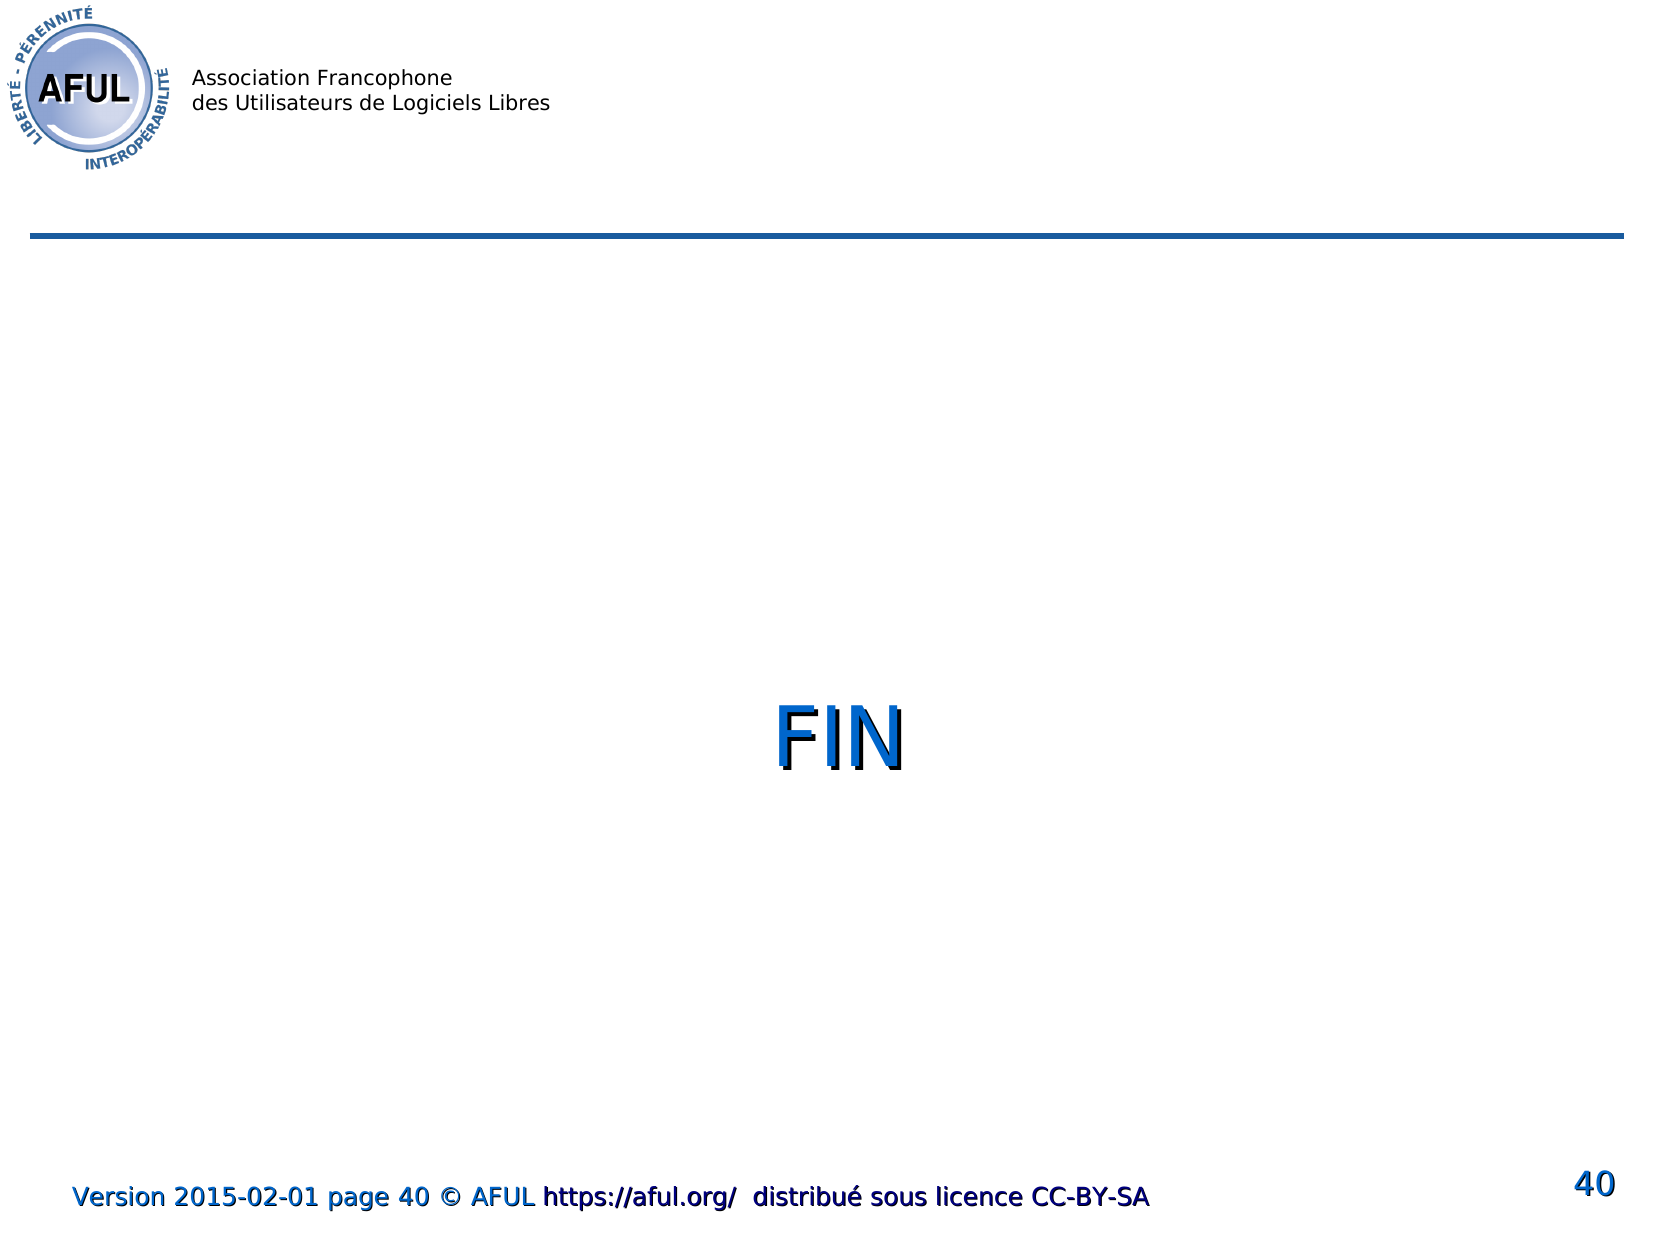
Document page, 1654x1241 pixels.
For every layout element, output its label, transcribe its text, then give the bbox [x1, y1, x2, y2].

picture [0, 0, 178, 178]
subtitle FIN [47, 265, 1595, 1211]
